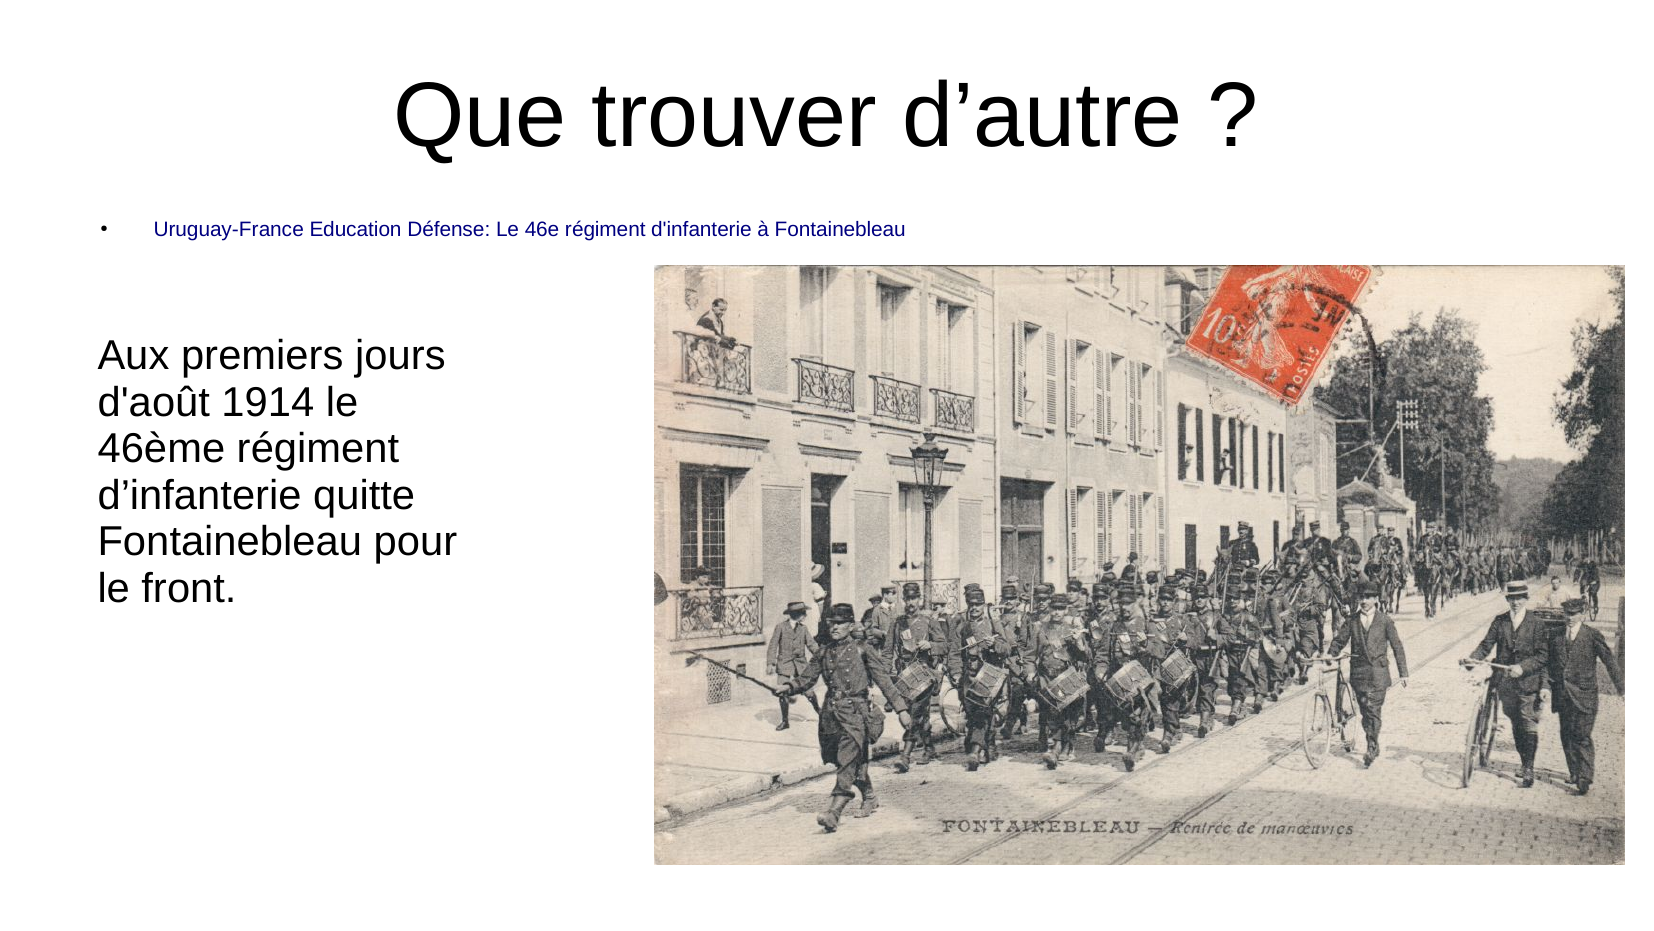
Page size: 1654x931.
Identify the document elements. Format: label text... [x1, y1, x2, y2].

list Uruguay-France Education Défense: Le 46e régiment d'infanterie à Fontainebleau [82, 217, 1571, 758]
picture [654, 265, 1625, 865]
text_box Aux premiers jours d'août 1914 le 46ème régiment d’infanterie quitte Fontainebleau pour le front. [82, 324, 502, 619]
title Que trouver d’autre ? [82, 37, 1571, 193]
